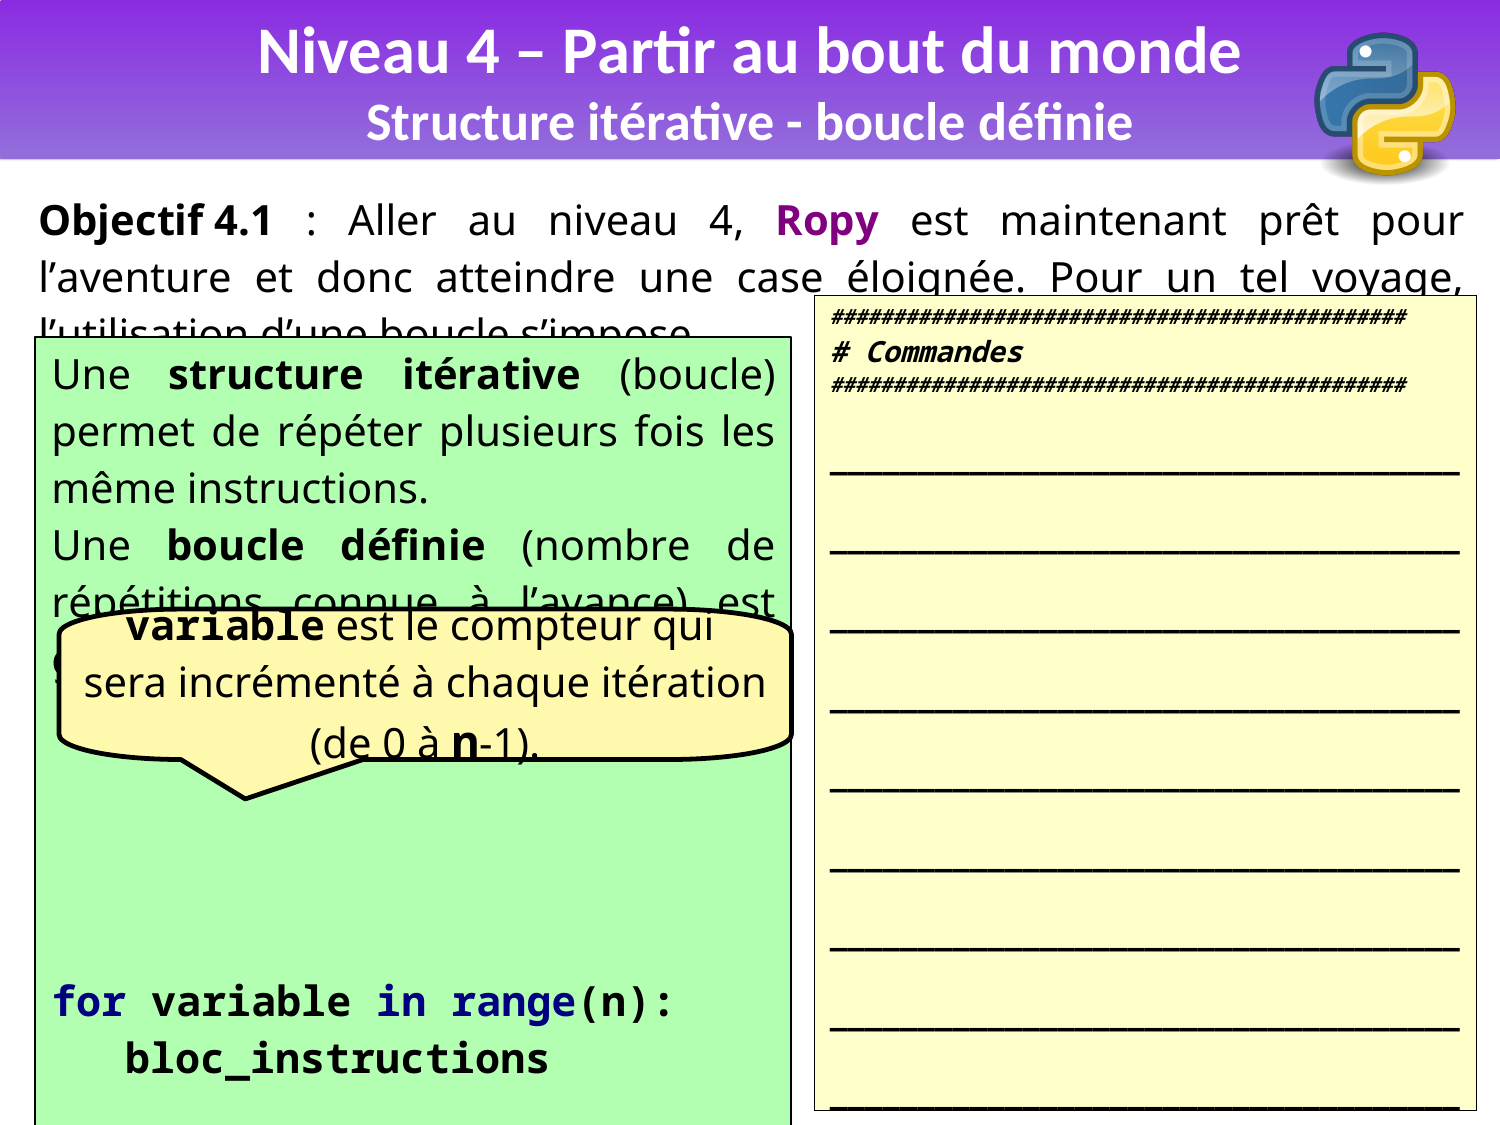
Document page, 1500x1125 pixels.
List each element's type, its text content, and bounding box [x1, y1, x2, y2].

text_box Une structure itérative (boucle) permet de répéter plusieurs fois les même instructions. Une boucle définie (nombre de répétitions connue à l’avance) est gérée par un compteur. for variable in range(n): bloc_instructions Par exemple : répéter 3 fois l’avancement d’un pas du robot : for i in range(3): rp_avancer() [35, 336, 792, 1108]
text_box Niveau 4 – Partir au bout du monde Structure itérative - boucle définie [0, 0, 1500, 159]
text_box ############################################## # Commandes ############################################## ____________________________________ ____________________________________ ____________________________________ ____________________________________ ____________________________________ ____________________________________ ____________________________________ ____________________________________ ____________________________________ ____________________________________ ____________________________________ ____________________________________ [814, 295, 1477, 1111]
text_box Objectif 4.1 : Aller au niveau 4, Ropy est maintenant prêt pour l’aventure et donc atteindre une case éloignée. Pour un tel voyage, l’utilisation d’une boucle s’impose. [23, 183, 1480, 324]
picture [1305, 29, 1465, 183]
text_box variable est le compteur qui sera incrémenté à chaque itération (de 0 à n-1). [59, 609, 792, 799]
